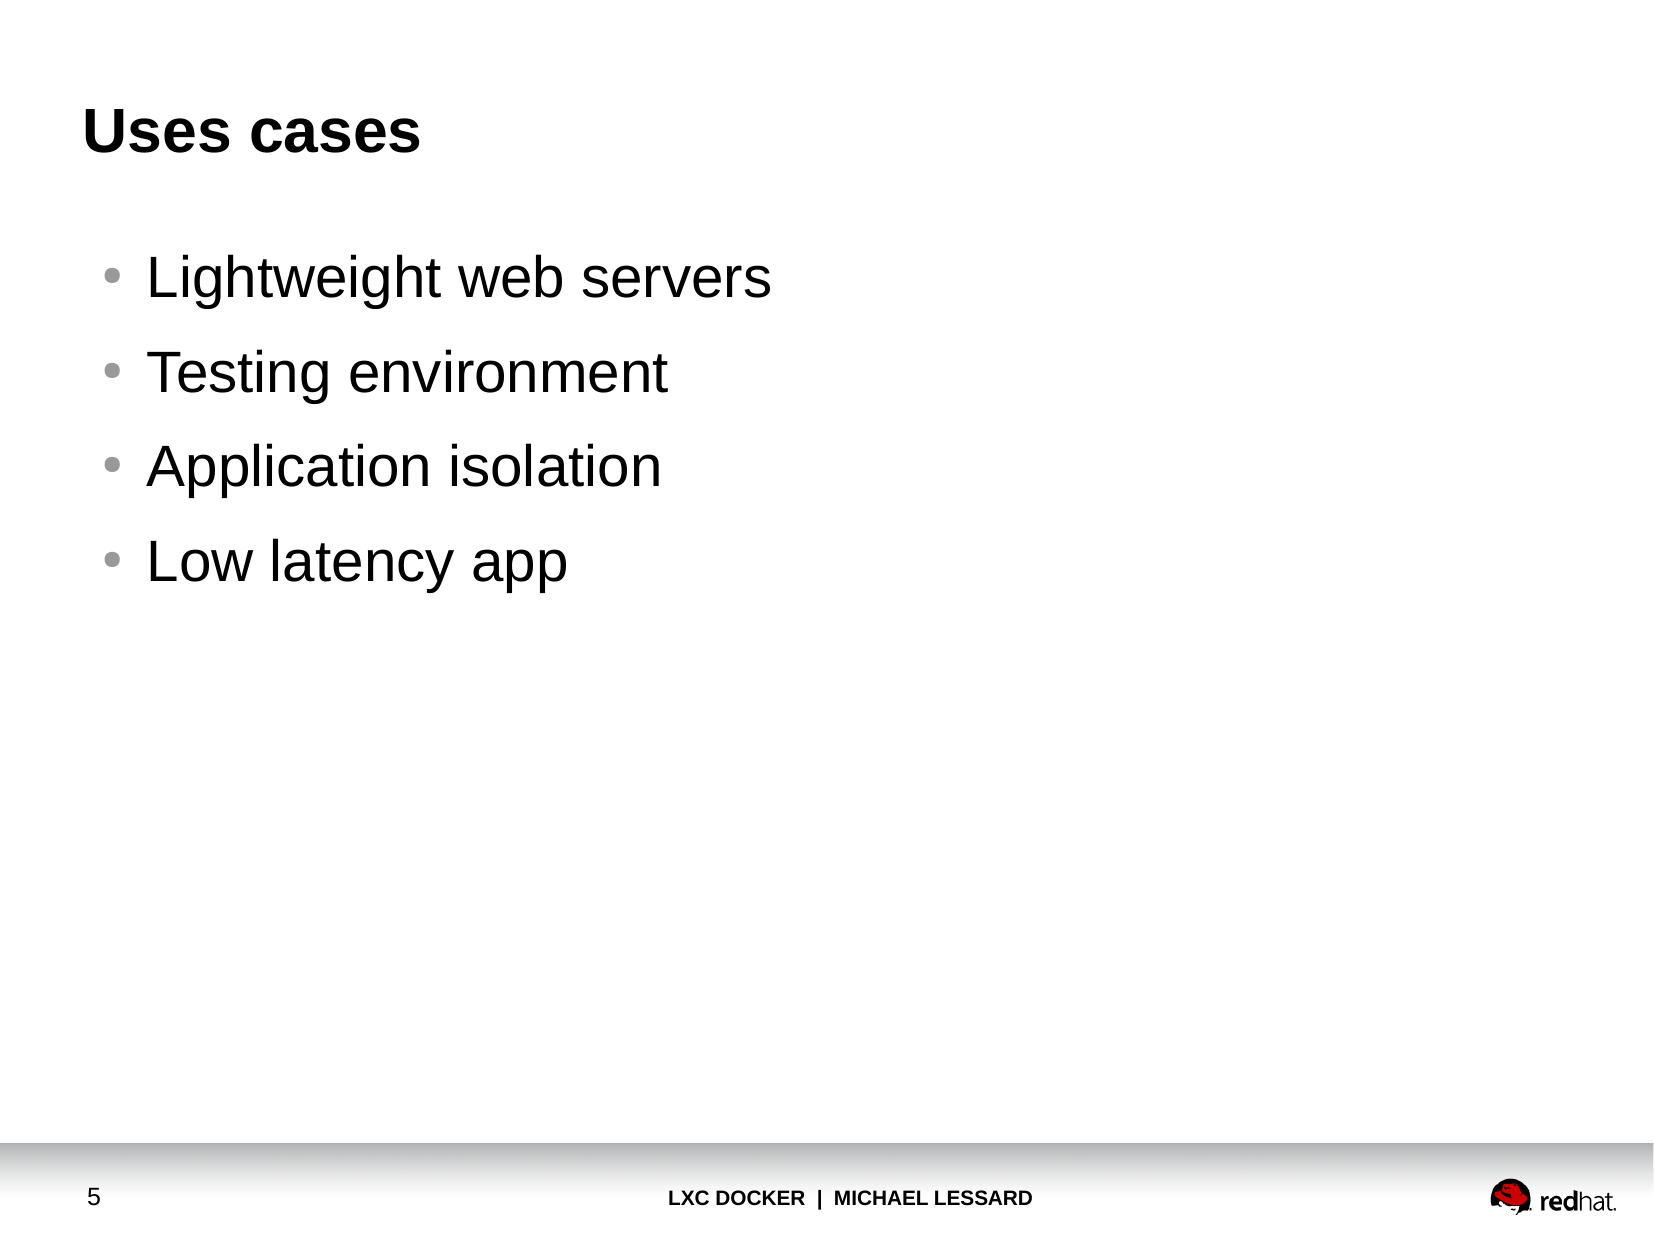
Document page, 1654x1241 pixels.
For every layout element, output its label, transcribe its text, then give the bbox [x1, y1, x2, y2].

list Lightweight web servers Testing environment Application isolation Low latency app [86, 244, 1576, 1039]
picture [0, 1143, 1654, 1241]
title Uses cases [82, 37, 1571, 226]
